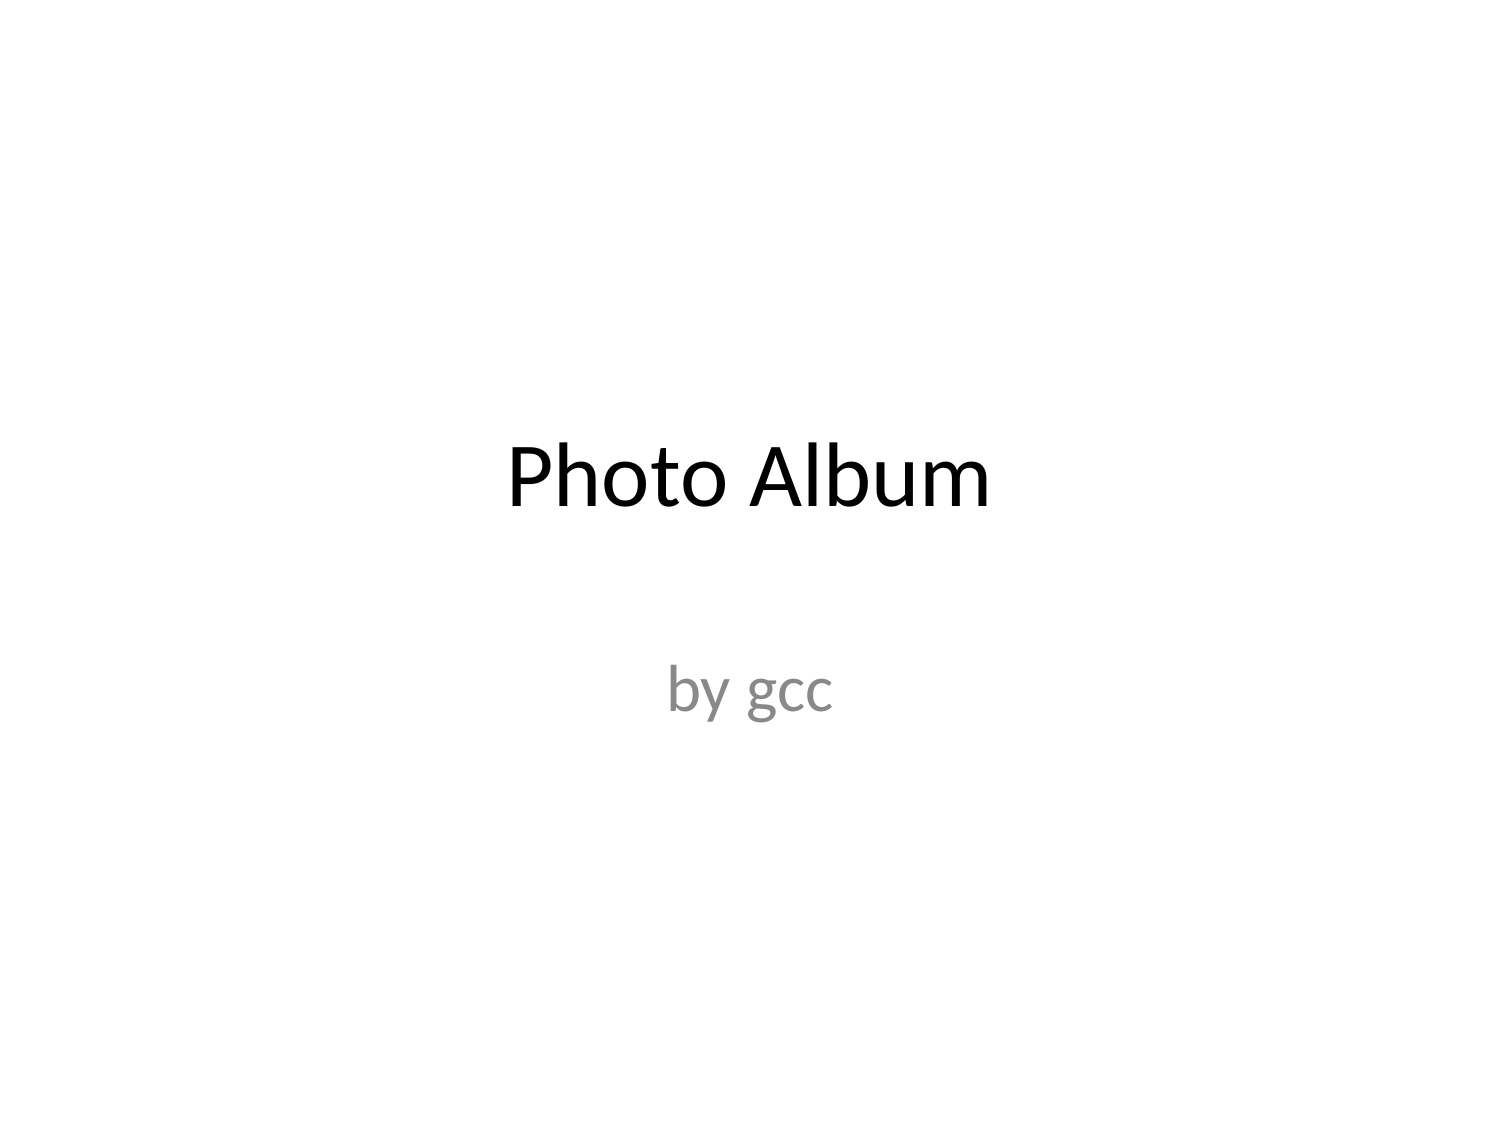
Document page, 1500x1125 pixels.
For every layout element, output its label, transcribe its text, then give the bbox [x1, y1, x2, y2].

title Photo Album [112, 349, 1388, 591]
subtitle by gcc [225, 637, 1276, 925]
